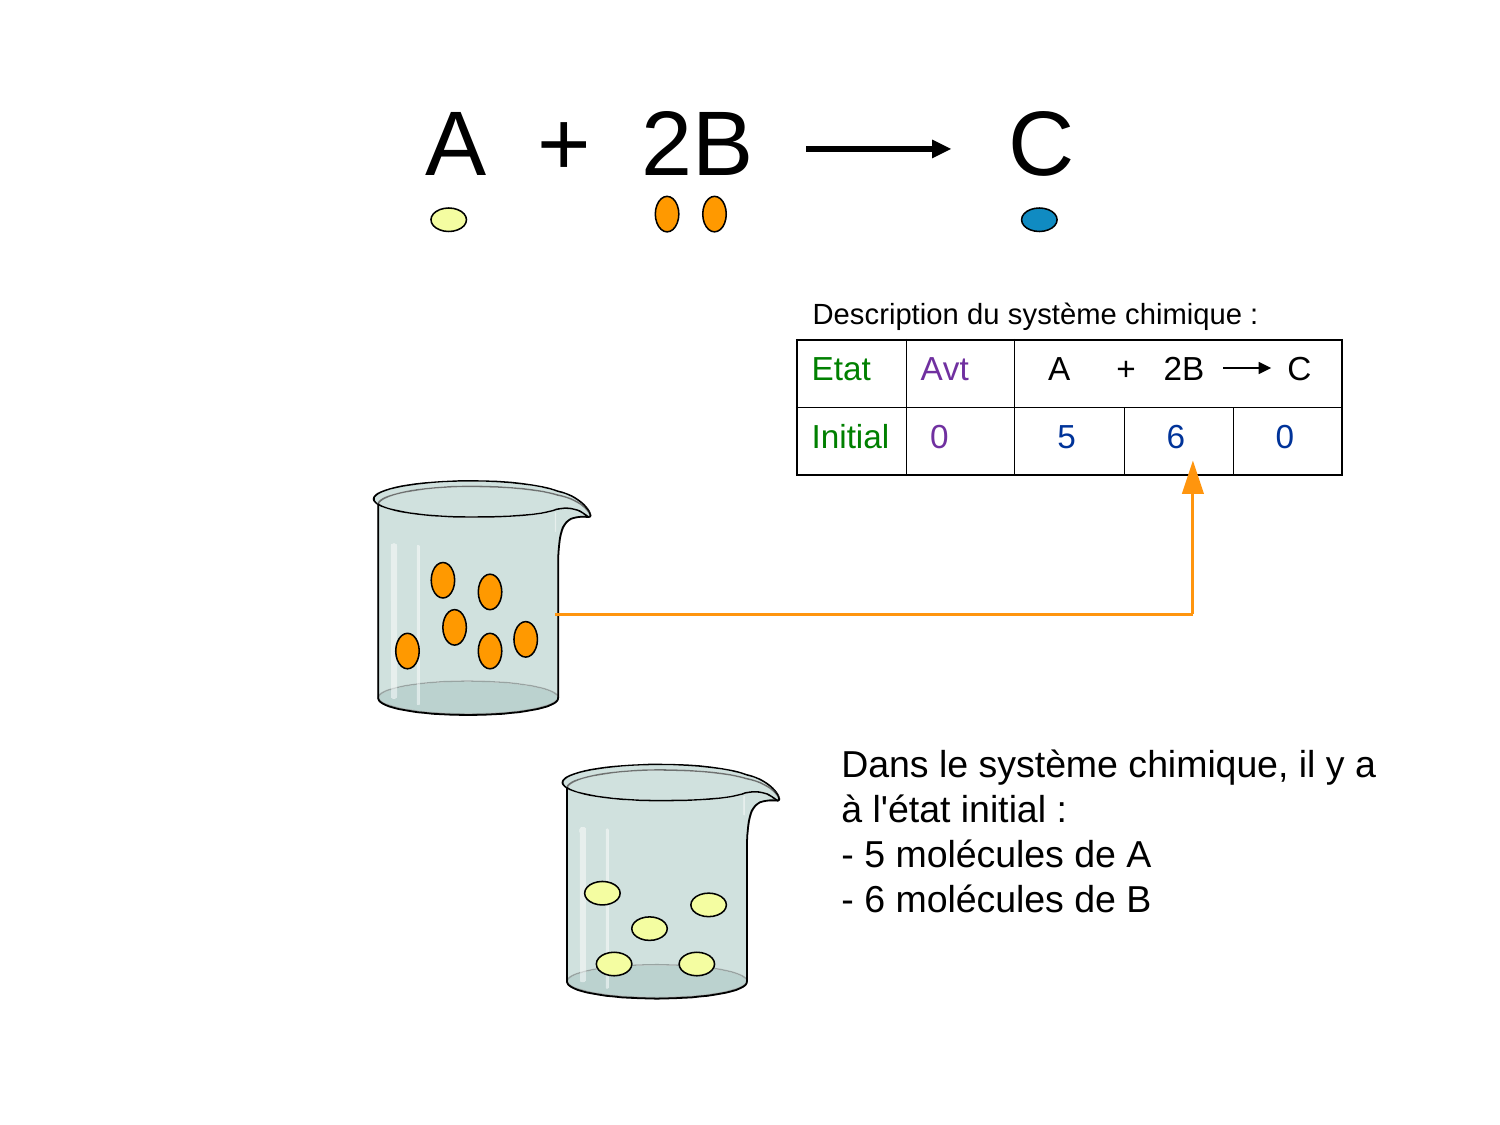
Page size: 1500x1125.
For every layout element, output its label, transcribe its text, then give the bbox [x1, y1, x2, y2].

text_box [442, 609, 467, 646]
table_cell 0 [1234, 408, 1341, 474]
text_box [478, 633, 502, 669]
text_box Description du système chimique : [798, 287, 1314, 339]
text_box [596, 952, 632, 976]
text_box [513, 621, 538, 658]
table_header Avt [907, 341, 1014, 407]
picture [560, 763, 781, 1000]
text_box [690, 893, 727, 917]
text_box [395, 633, 420, 669]
picture [372, 479, 592, 717]
table_header A + 2B C [1015, 341, 1341, 407]
table_cell 0 [907, 408, 1014, 474]
text_box Dans le système chimique, il y a à l'état initial : - 5 molécules de A - 6 molécules de B [826, 732, 1406, 1018]
table_cell 5 [1015, 408, 1124, 474]
text_box [478, 574, 502, 610]
table_cell 6 [1125, 408, 1233, 474]
table_cell Initial [798, 408, 906, 474]
text_box [631, 916, 668, 941]
text_box [702, 196, 727, 232]
table_header Etat [798, 341, 906, 407]
text_box [431, 562, 455, 598]
text_box [584, 881, 621, 905]
title A + 2B C [75, 45, 1426, 233]
text_box [430, 207, 467, 232]
text_box [655, 196, 679, 232]
text_box [679, 952, 715, 976]
text_box [1021, 207, 1058, 232]
